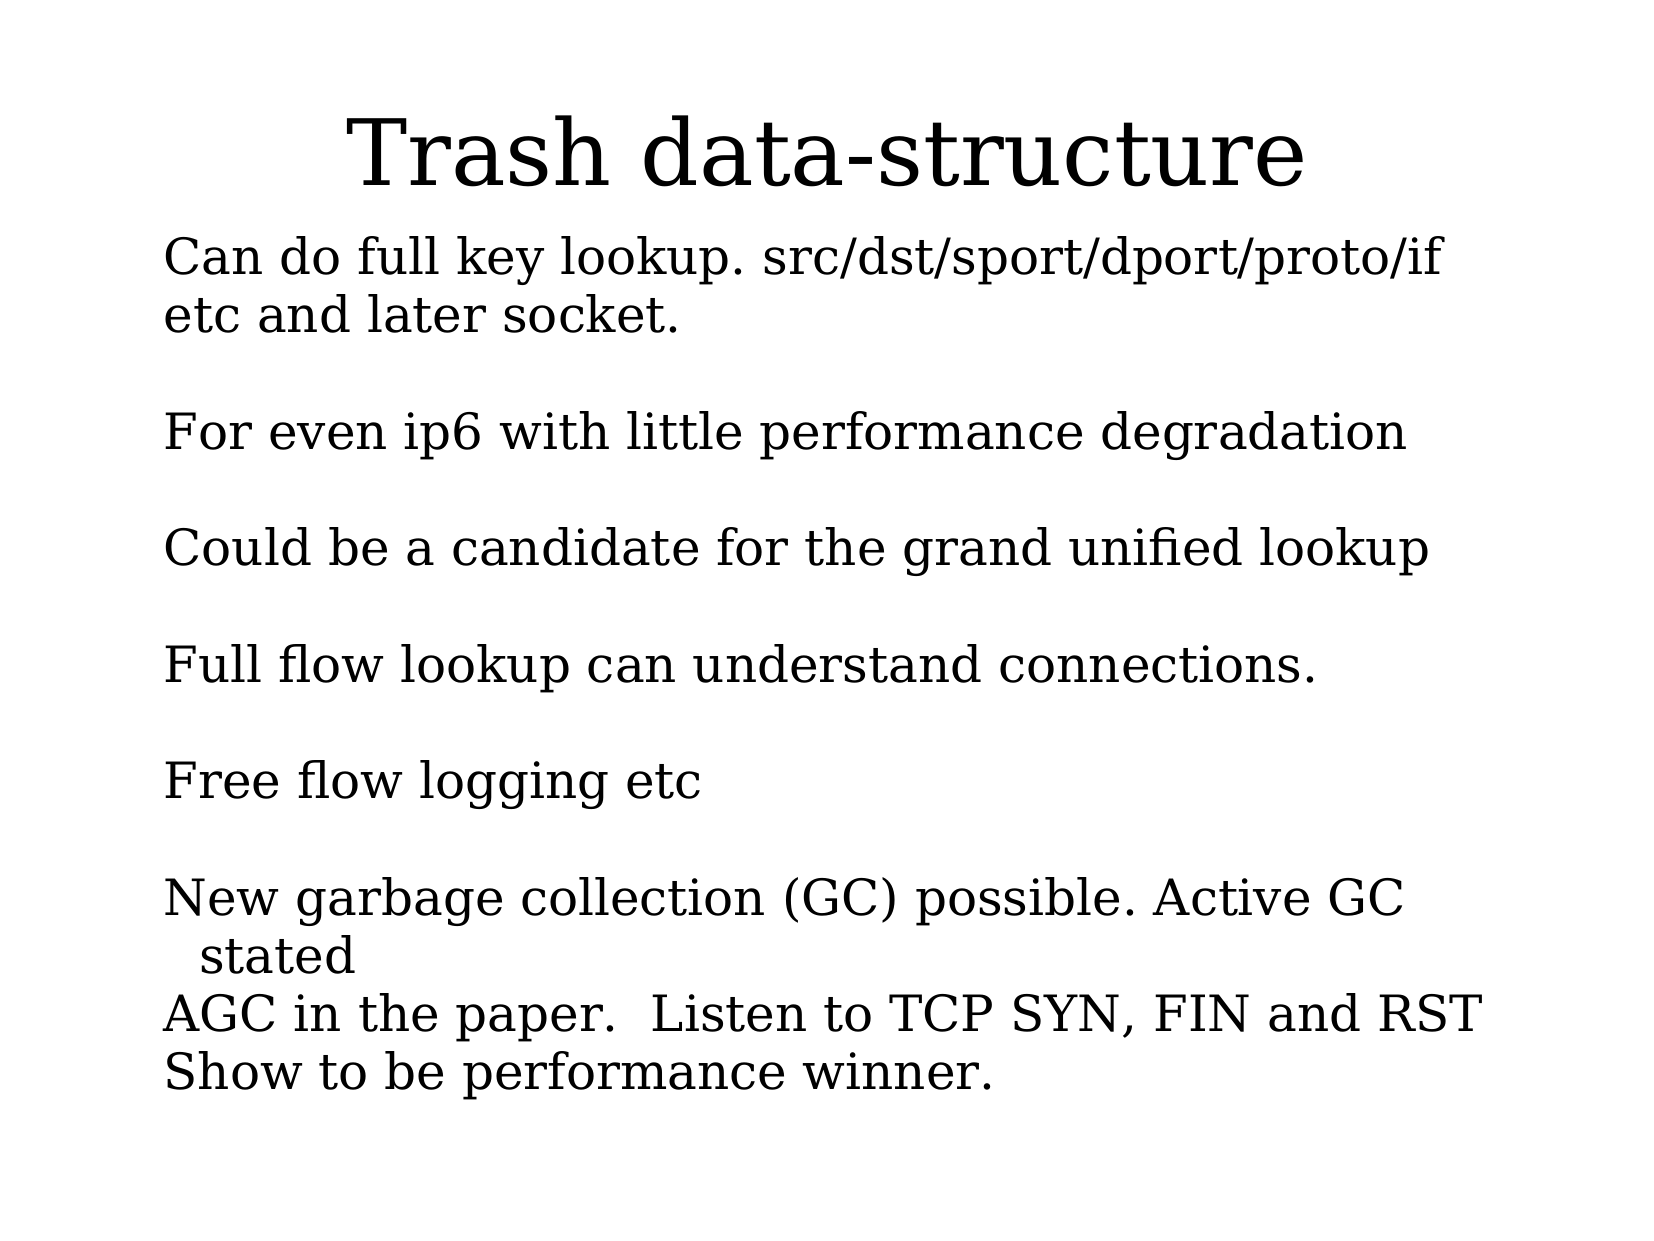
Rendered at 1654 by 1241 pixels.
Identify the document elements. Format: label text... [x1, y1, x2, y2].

title Trash data-structure [121, 49, 1534, 257]
subtitle Can do full key lookup. src/dst/sport/dport/proto/if etc and later socket. For even ip6 with little performance degradation Could be a candidate for the grand unified lookup Full flow lookup can understand connections. Free flow logging etc New garbage collection (GC) possible. Active GC stated AGC in the paper. Listen to TCP SYN, FIN and RST Show to be performance winner. [128, 227, 1510, 1161]
